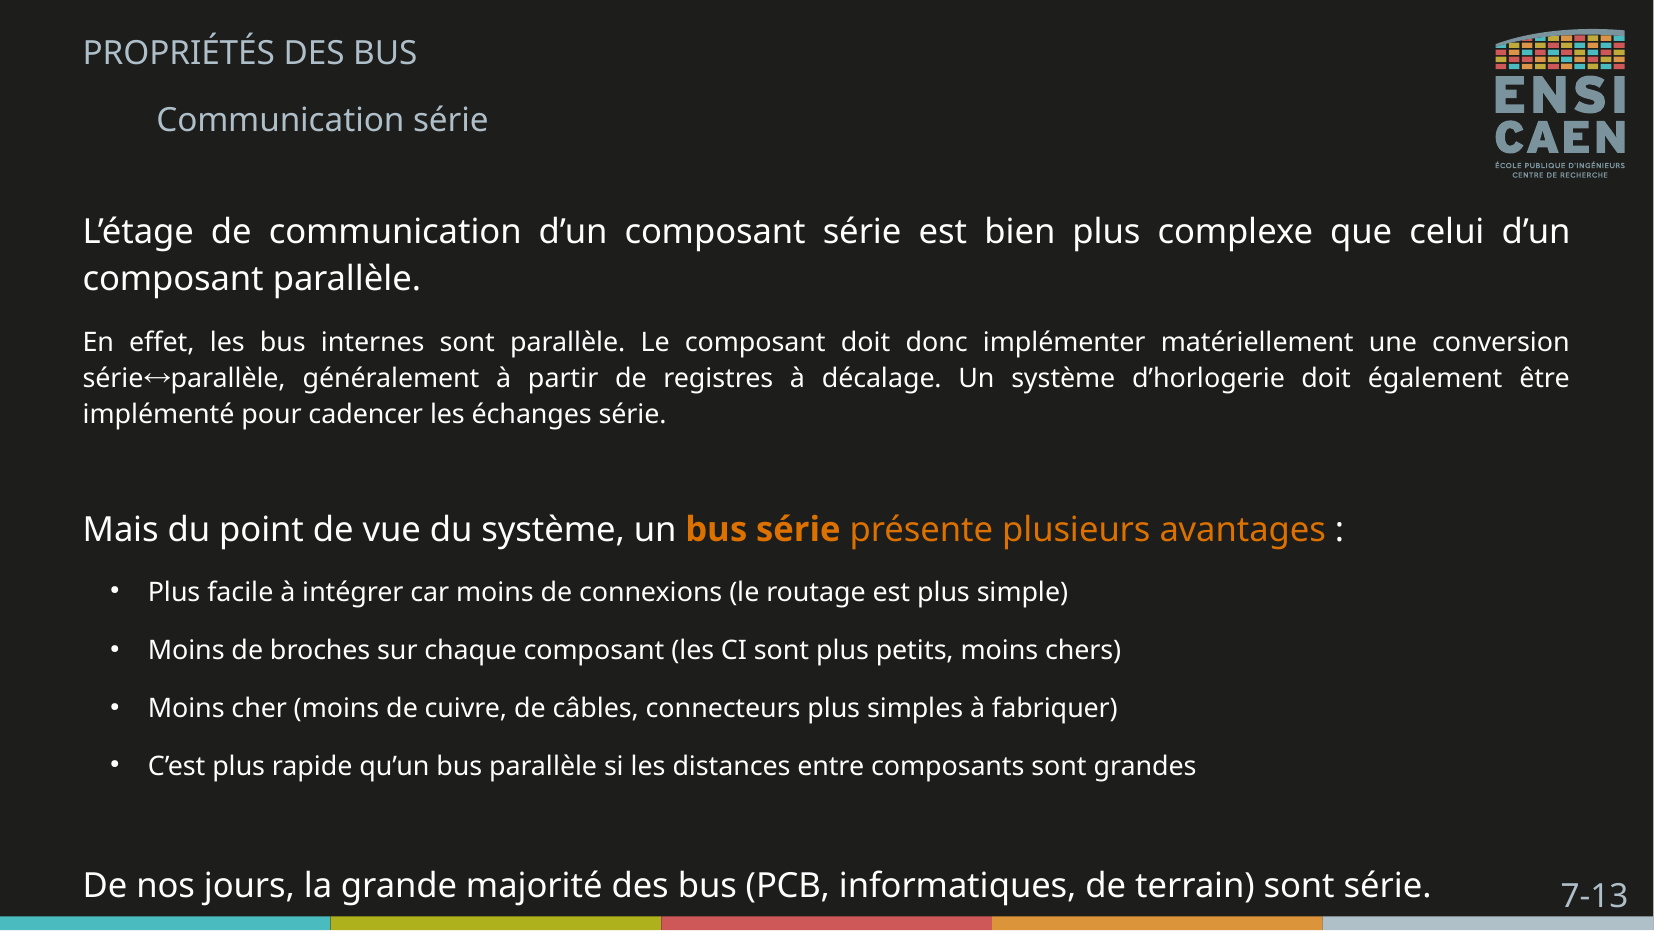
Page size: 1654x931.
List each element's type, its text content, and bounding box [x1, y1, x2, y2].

list L’étage de communication d’un composant série est bien plus complexe que celui d’un composant parallèle. En effet, les bus internes sont parallèle. Le composant doit donc implémenter matériellement une conversion série↔parallèle, généralement à partir de registres à décalage. Un système d’horlogerie doit également être implémenté pour cadencer les échanges série. Mais du point de vue du système, un bus série présente plusieurs avantages : Plus facile à intégrer car moins de connexions (le routage est plus simple) Moins de broches sur chaque composant (les CI sont plus petits, moins chers) Moins cher (moins de cuivre, de câbles, connecteurs plus simples à fabriquer) C’est plus rapide qu’un bus parallèle si les distances entre composants sont grandes De nos jours, la grande majorité des bus (PCB, informatiques, de terrain) sont série. [82, 206, 1571, 916]
title PROPRIÉTÉS DES BUS Communication série [82, 0, 1467, 148]
